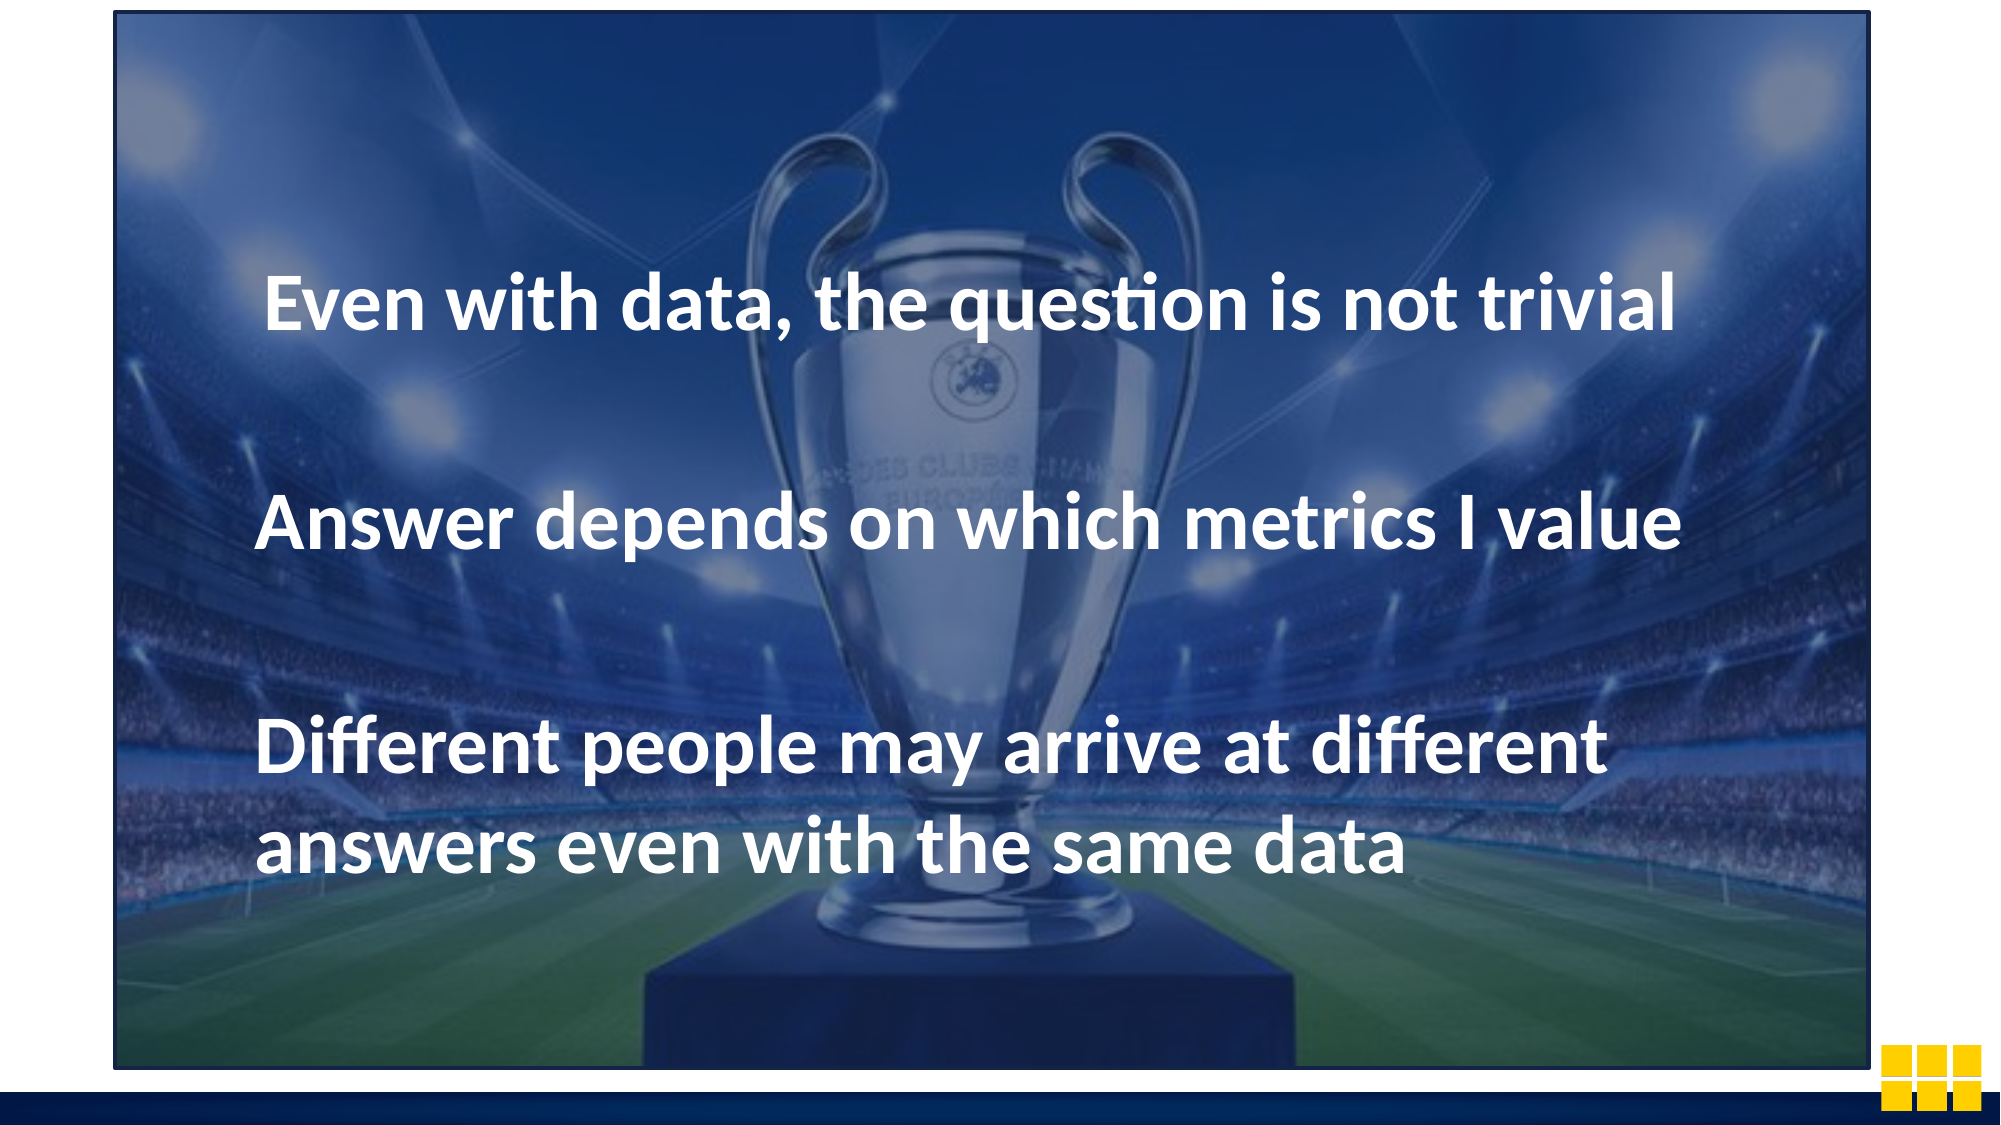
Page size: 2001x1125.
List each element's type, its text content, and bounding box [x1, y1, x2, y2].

text_box Answer depends on which metrics I value [240, 459, 1723, 574]
picture [0, 1092, 2000, 1125]
text_box Different people may arrive at different answers even with the same data [240, 682, 1723, 898]
text_box Even with data, the question is not trivial [248, 239, 1695, 355]
text_box [115, 11, 1869, 1069]
